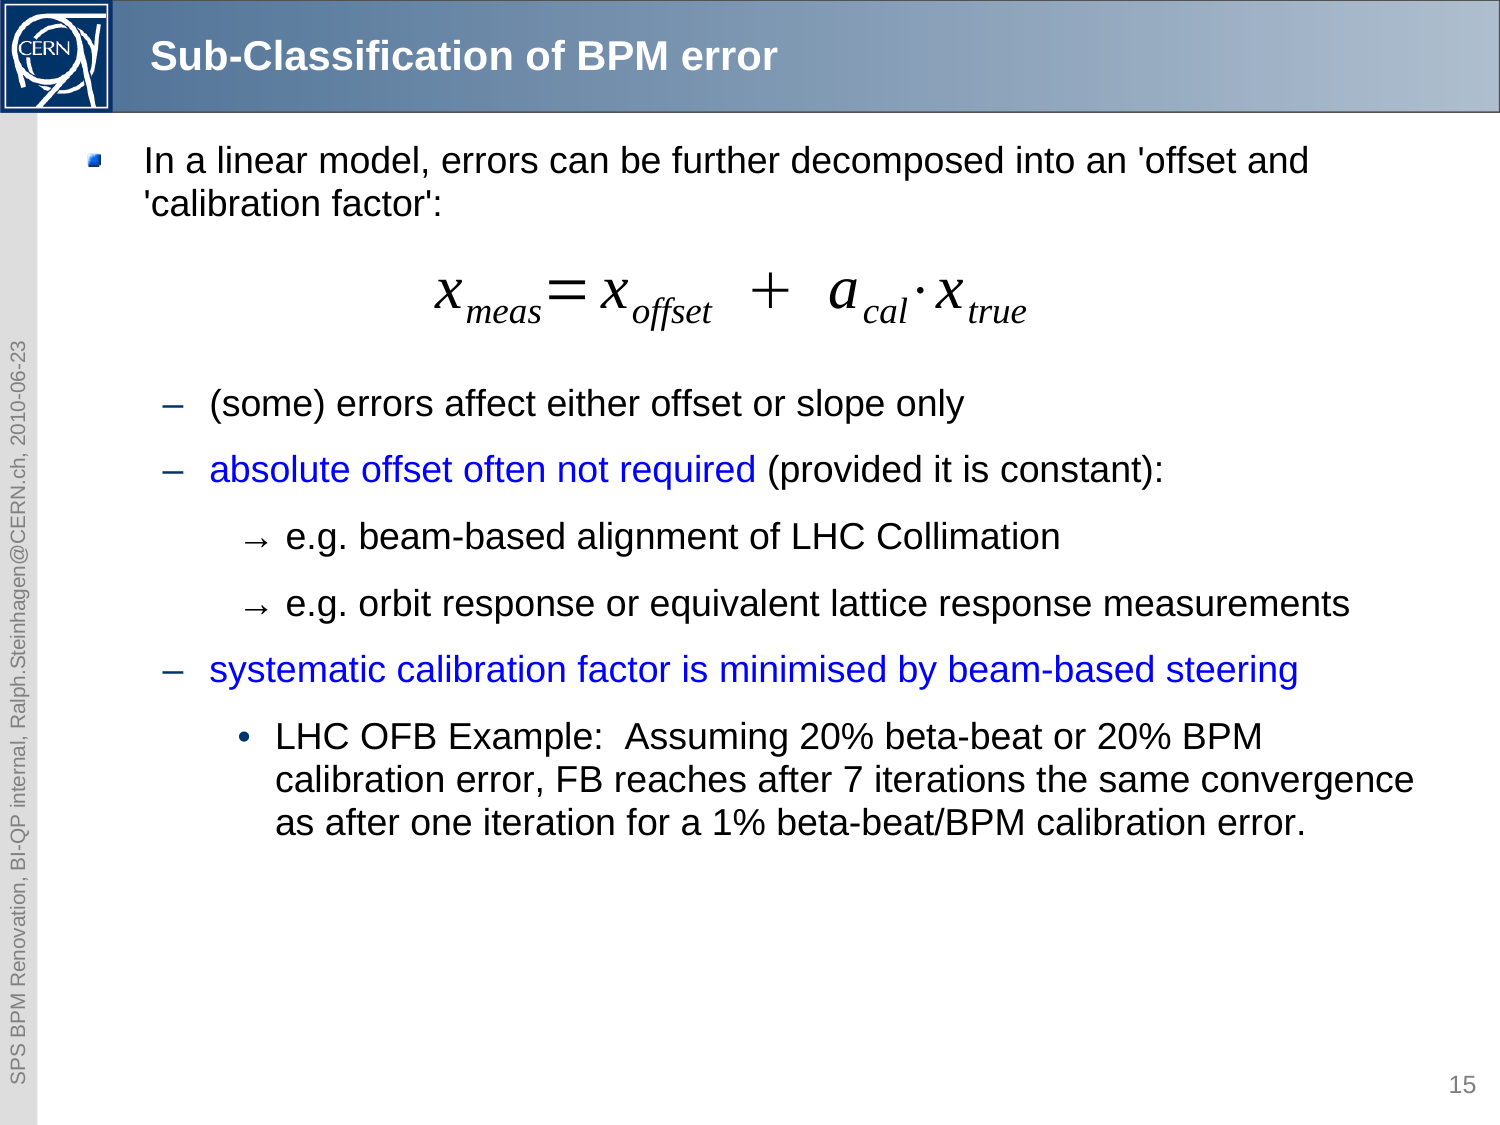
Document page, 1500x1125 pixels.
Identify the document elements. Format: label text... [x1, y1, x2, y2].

list In a linear model, errors can be further decomposed into an 'offset and 'calibration factor': (some) errors affect either offset or slope only absolute offset often not required (provided it is constant): → e.g. beam-based alignment of LHC Collimation → e.g. orbit response or equivalent lattice response measurements systematic calibration factor is minimised by beam-based steering LHC OFB Example: Assuming 20% beta-beat or 20% BPM calibration error, FB reaches after 7 iterations the same convergence as after one iteration for a 1% beta-beat/BPM calibration error. [87, 137, 1438, 1030]
chart [413, 253, 1042, 331]
title Sub-Classification of BPM error [150, 0, 1201, 113]
picture [0, 0, 113, 113]
